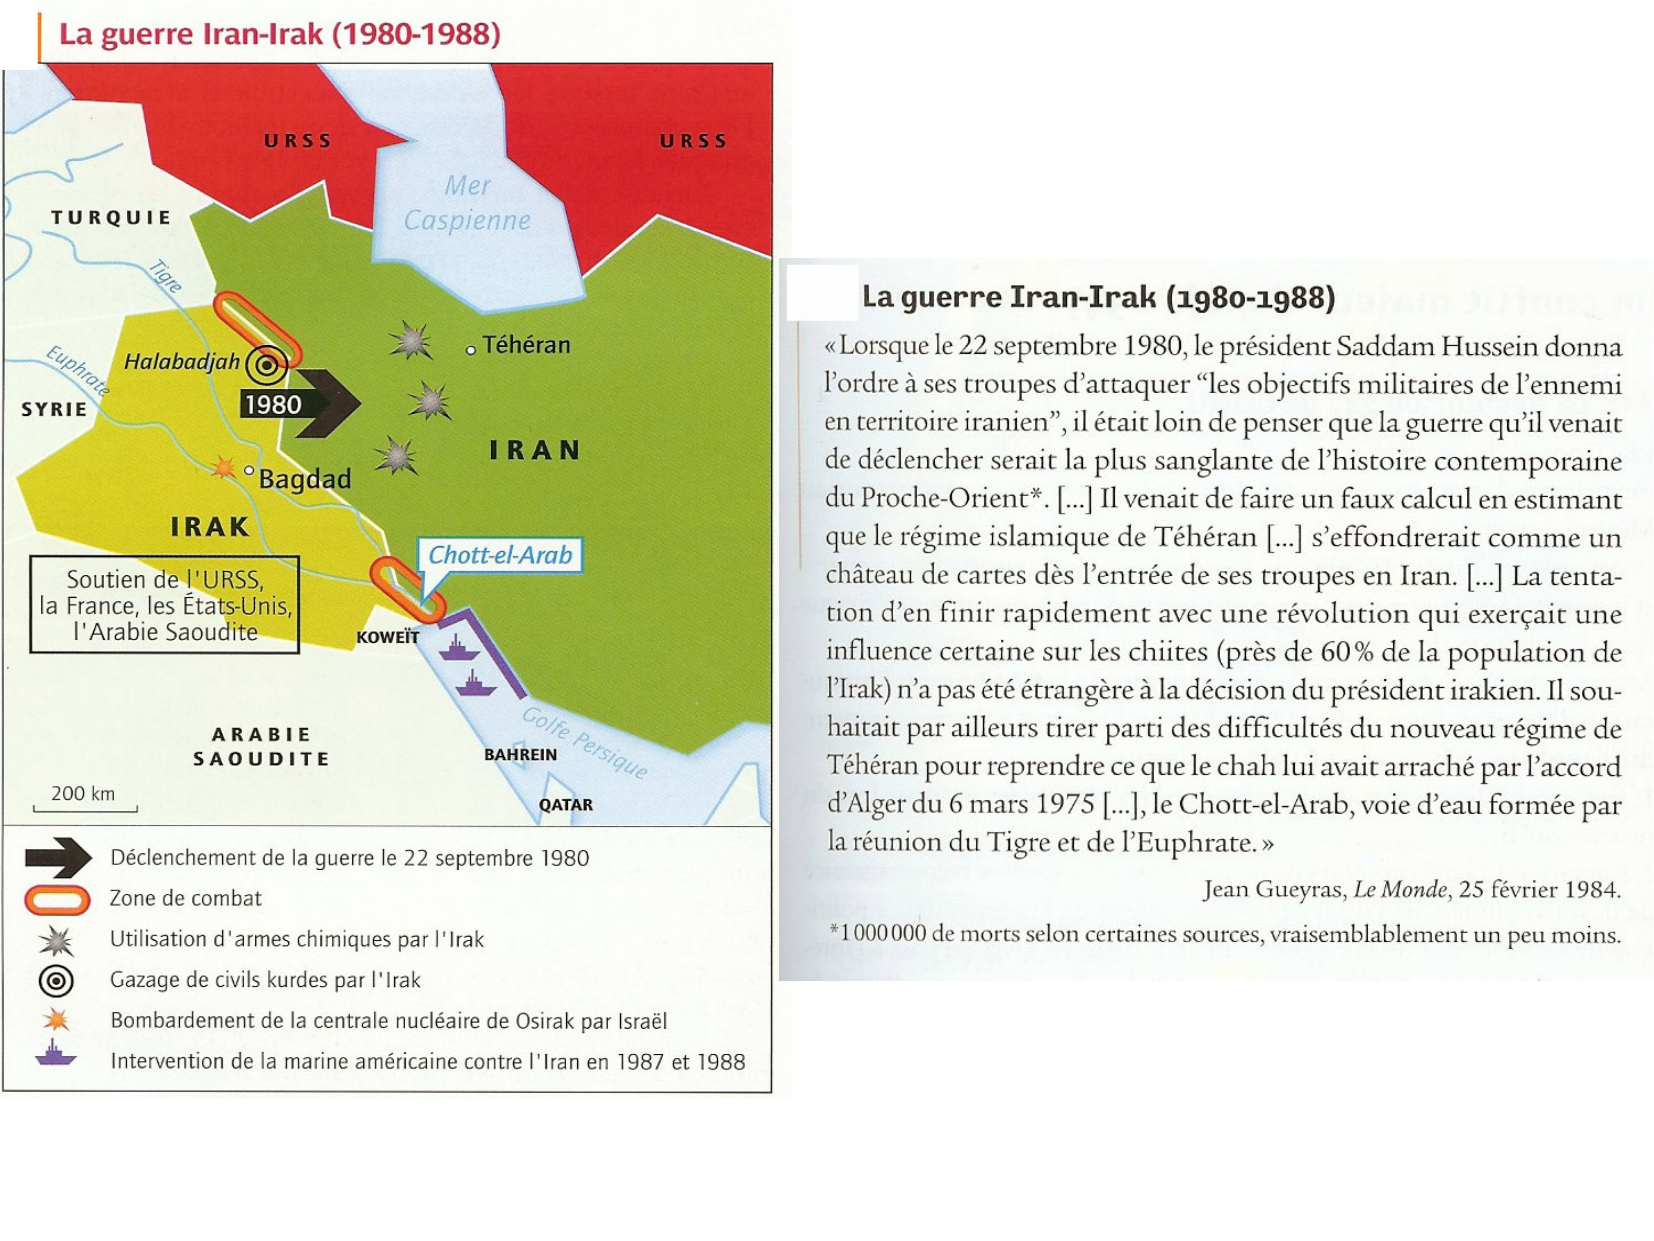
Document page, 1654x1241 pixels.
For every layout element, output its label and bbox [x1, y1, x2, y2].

picture [0, 1, 1654, 1099]
